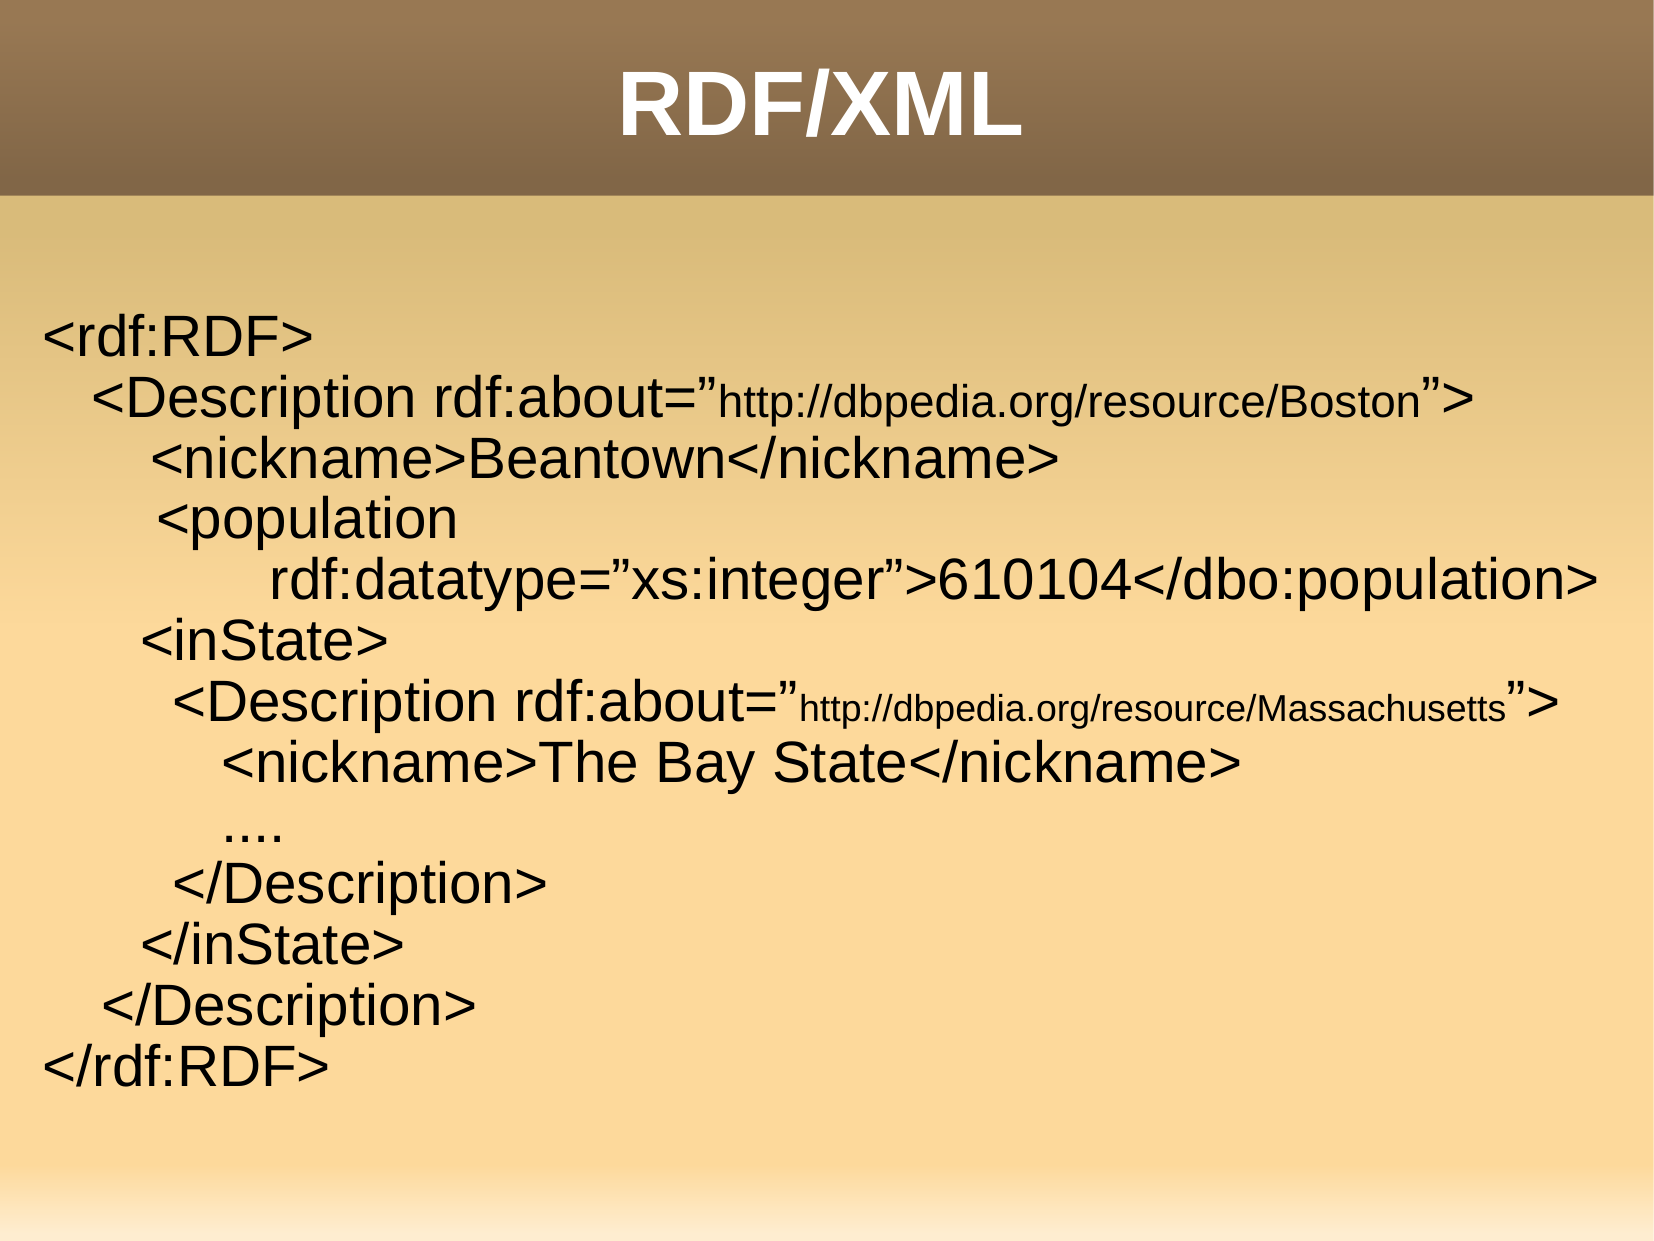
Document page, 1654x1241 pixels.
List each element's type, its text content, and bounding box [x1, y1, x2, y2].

text_box <rdf:RDF> <Description rdf:about=”http://dbpedia.org/resource/Boston”> <nickname>Beantown</nickname> <population rdf:datatype=”xs:integer”>610104</dbo:population> <inState> <Description rdf:about=”http://dbpedia.org/resource/Massachusetts”> <nickname>The Bay State</nickname> .... </Description> </inState> </Description> </rdf:RDF> [27, 300, 1617, 1106]
title RDF/XML [76, 0, 1565, 208]
picture [0, 0, 1654, 1241]
